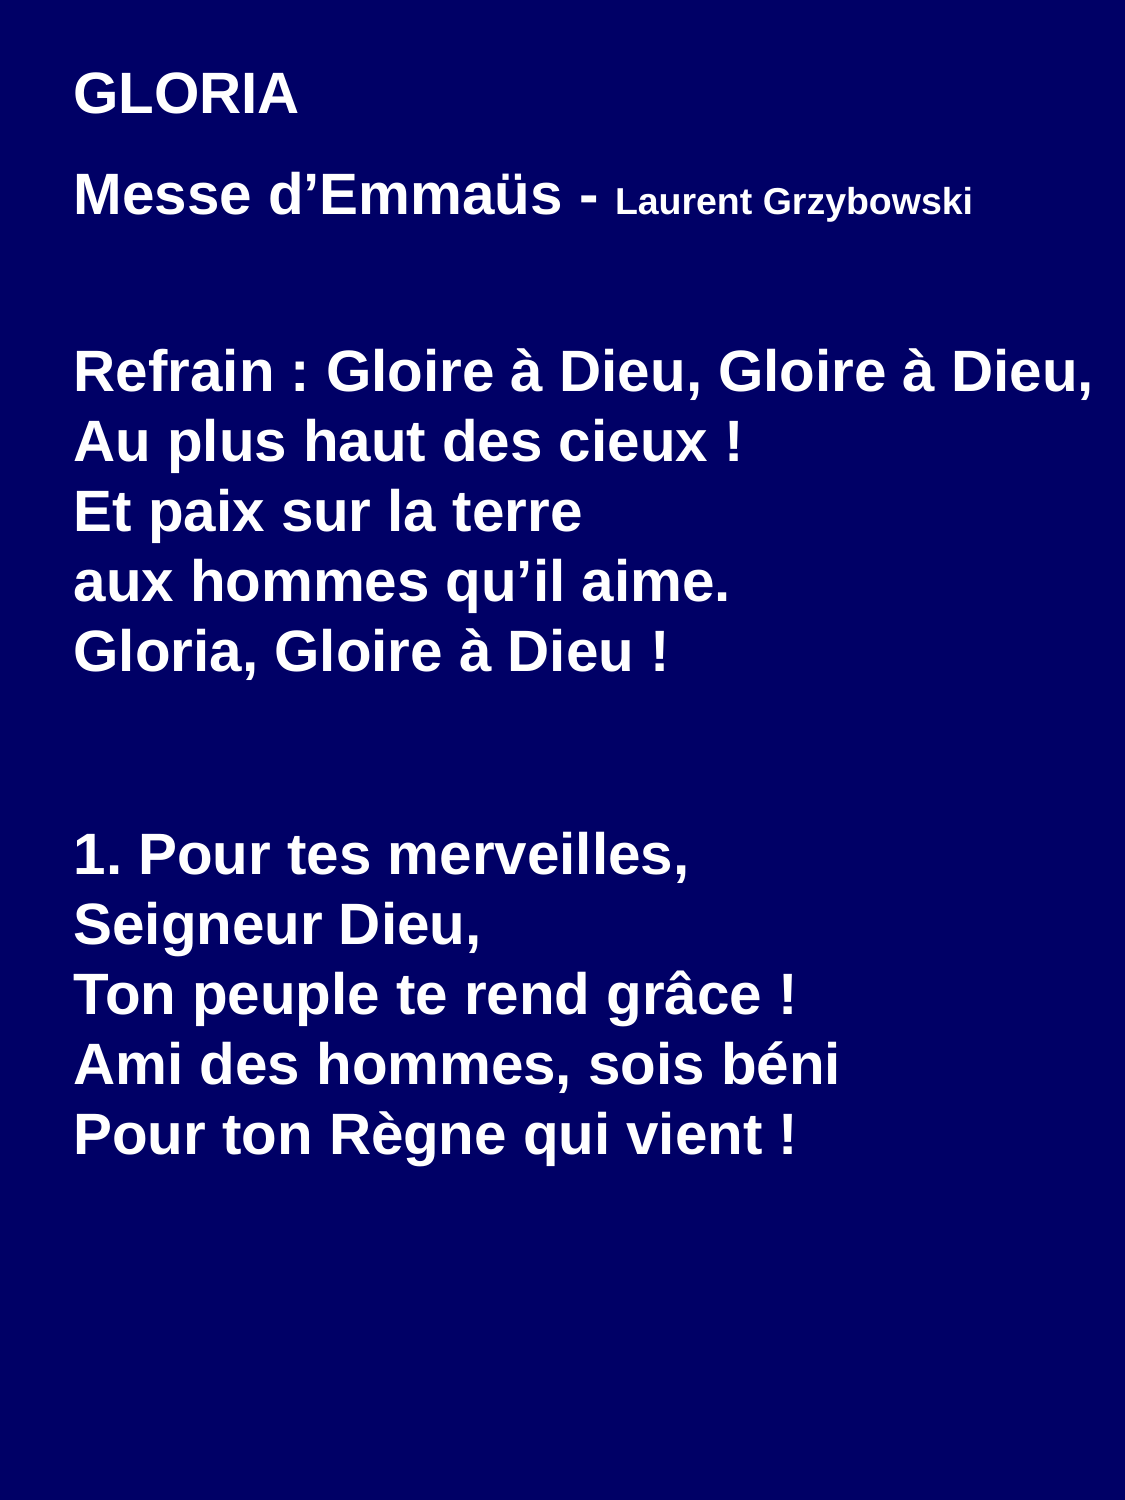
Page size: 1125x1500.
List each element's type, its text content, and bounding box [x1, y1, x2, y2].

text_box GLORIA Messe d’Emmaüs - Laurent Grzybowski Refrain : Gloire à Dieu, Gloire à Dieu, Au plus haut des cieux ! Et paix sur la terre aux hommes qu’il aime. Gloria, Gloire à Dieu ! 1. Pour tes merveilles, Seigneur Dieu, Ton peuple te rend grâce ! Ami des hommes, sois béni Pour ton Règne qui vient ! [58, 47, 1125, 1496]
